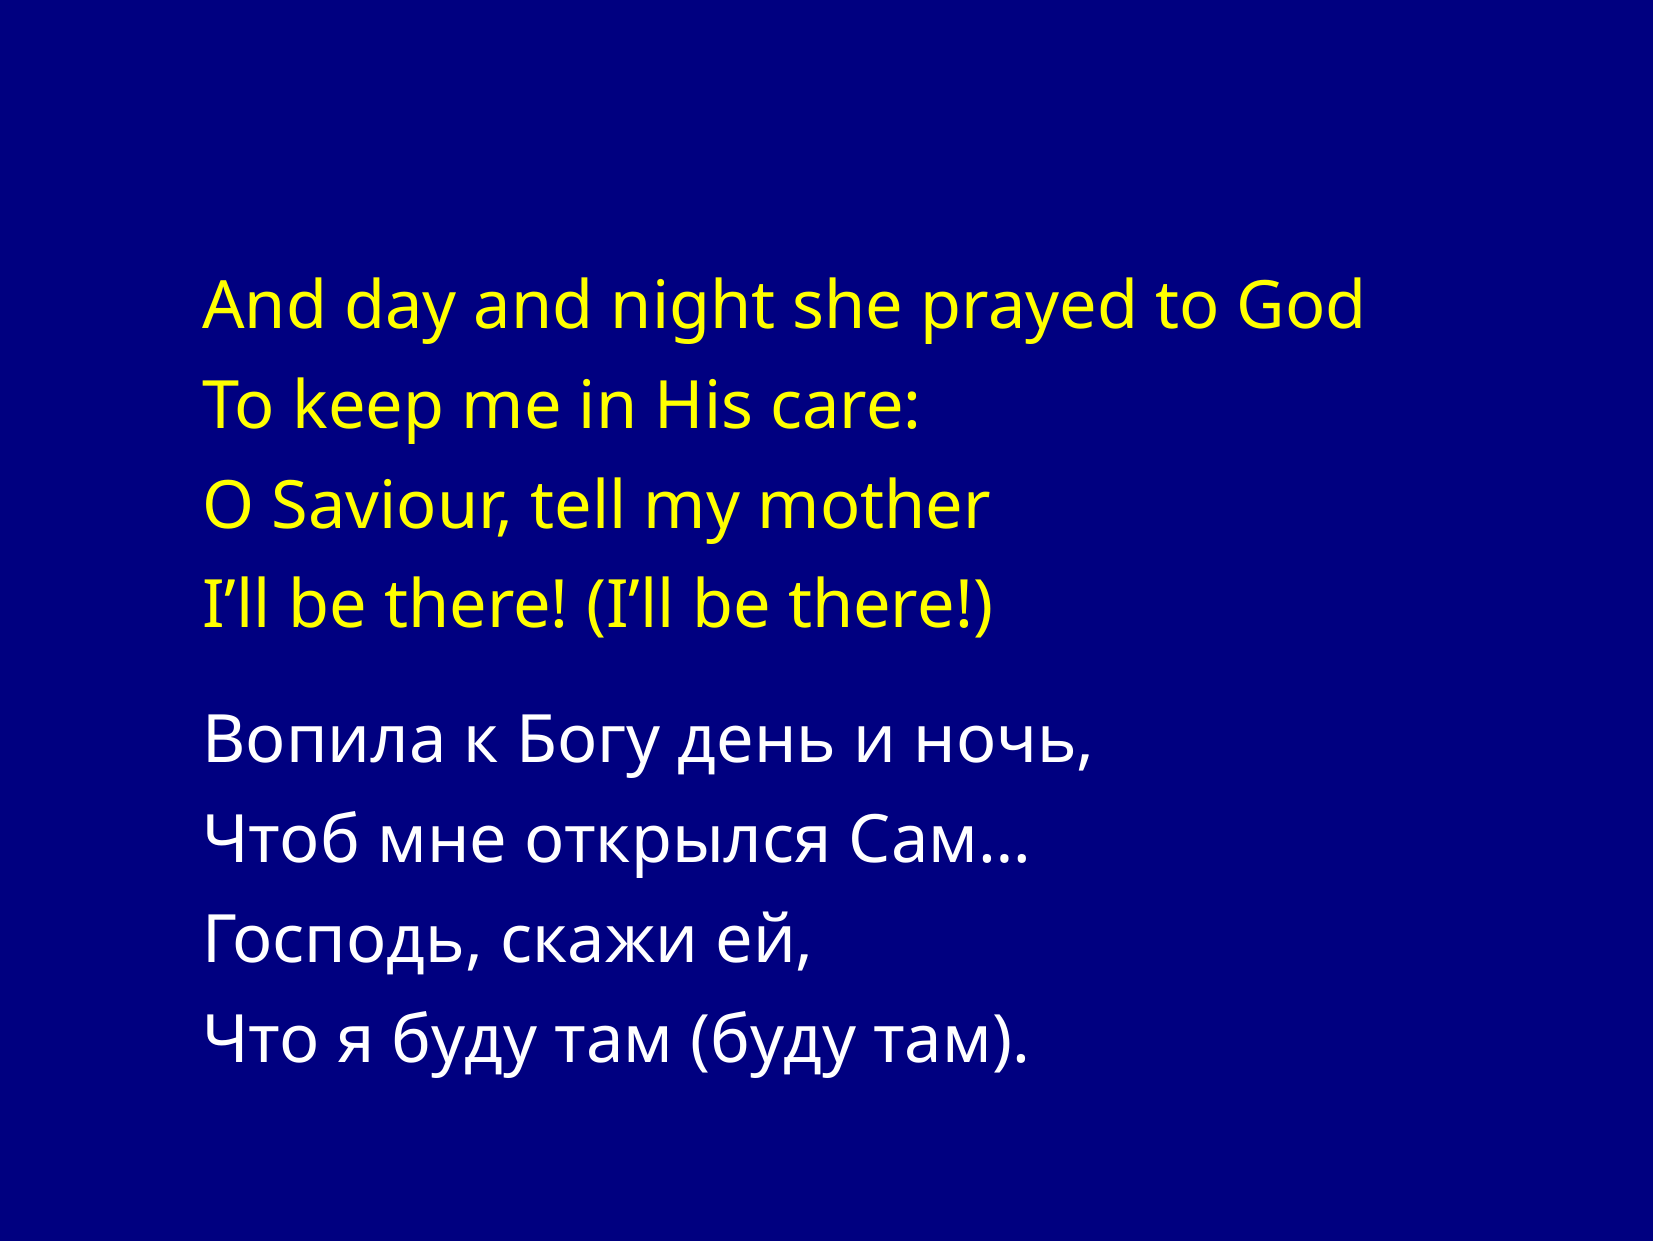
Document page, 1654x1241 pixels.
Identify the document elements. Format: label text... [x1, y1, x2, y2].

text_box Вопила к Богу день и ночь, Чтоб мне открылся Сам… Господь, скажи ей, Что я буду там (буду там). [75, 675, 1576, 1163]
text_box And day and night she prayed to God To keep me in His care: O Saviour, tell my mother I’ll be there! (I’ll be there!) [75, 150, 1576, 638]
